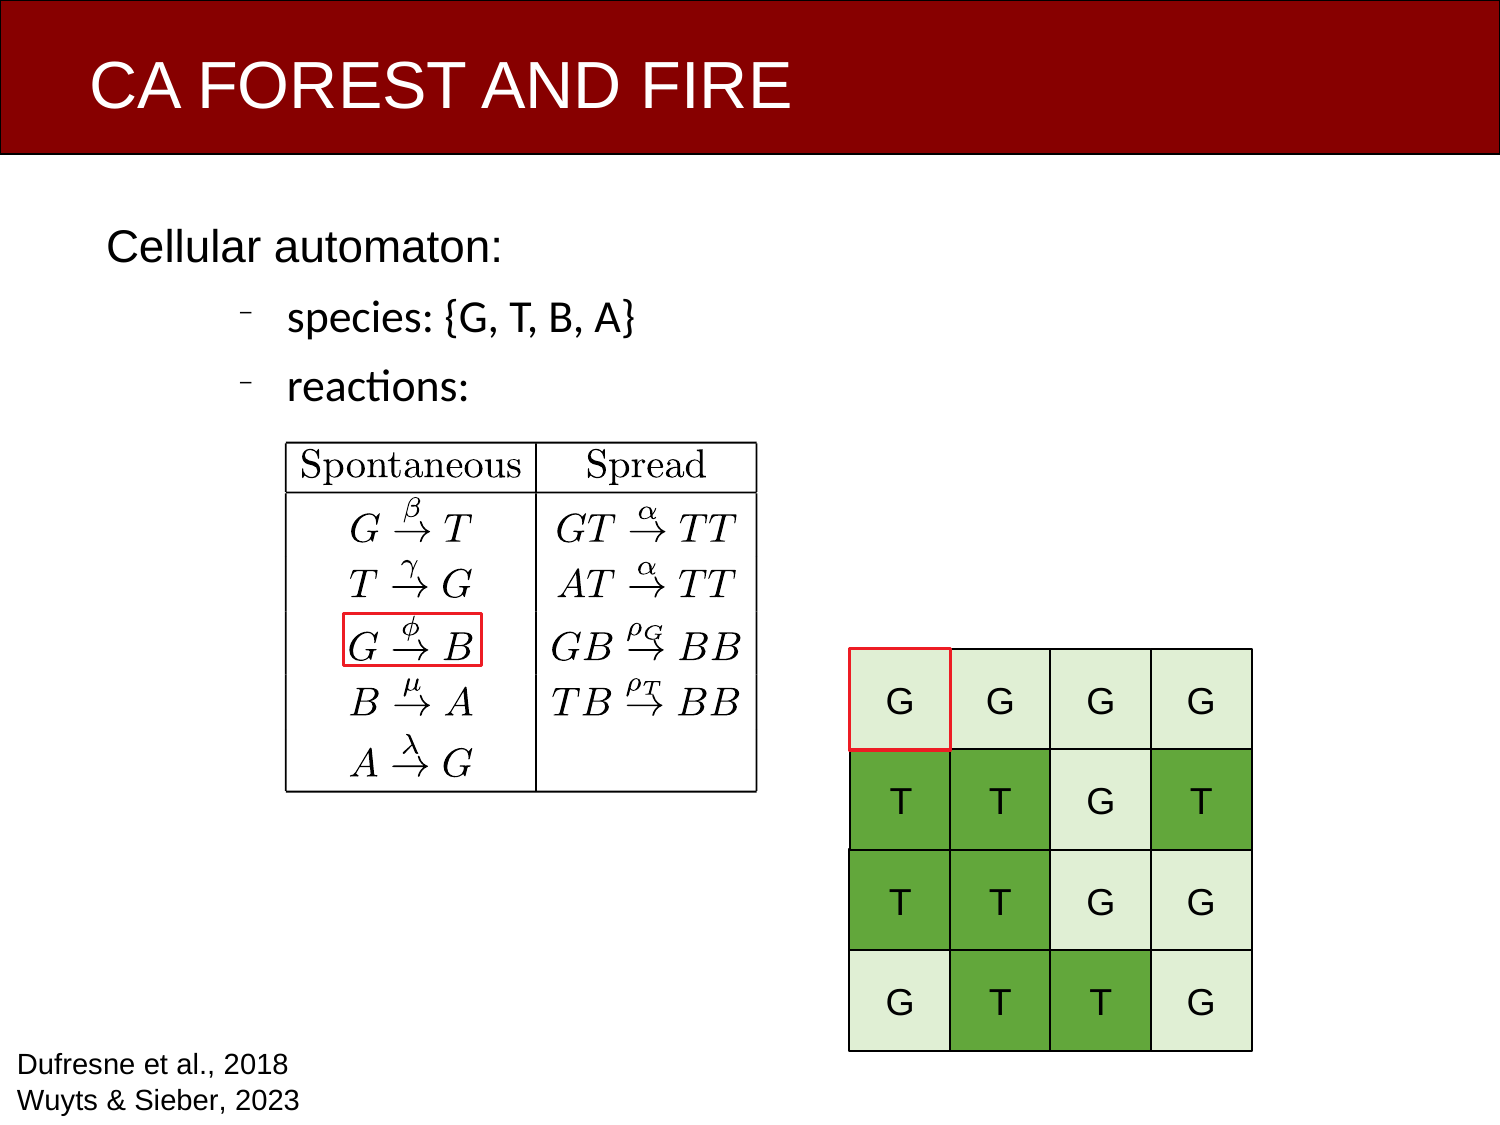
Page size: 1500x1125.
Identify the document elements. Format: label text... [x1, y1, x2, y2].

list Cellular automaton: species: {G, T, B, A} reactions: [75, 209, 1425, 952]
title CA FOREST AND FIRE [74, 3, 1425, 160]
text_box [0, 0, 1500, 154]
text_box T [1050, 952, 1150, 1052]
text_box G [1150, 952, 1252, 1052]
text_box Dufresne et al., 2018 Wuyts & Sieber, 2023 [2, 1038, 442, 1125]
text_box G [849, 952, 949, 1052]
text_box T [949, 952, 1050, 1052]
